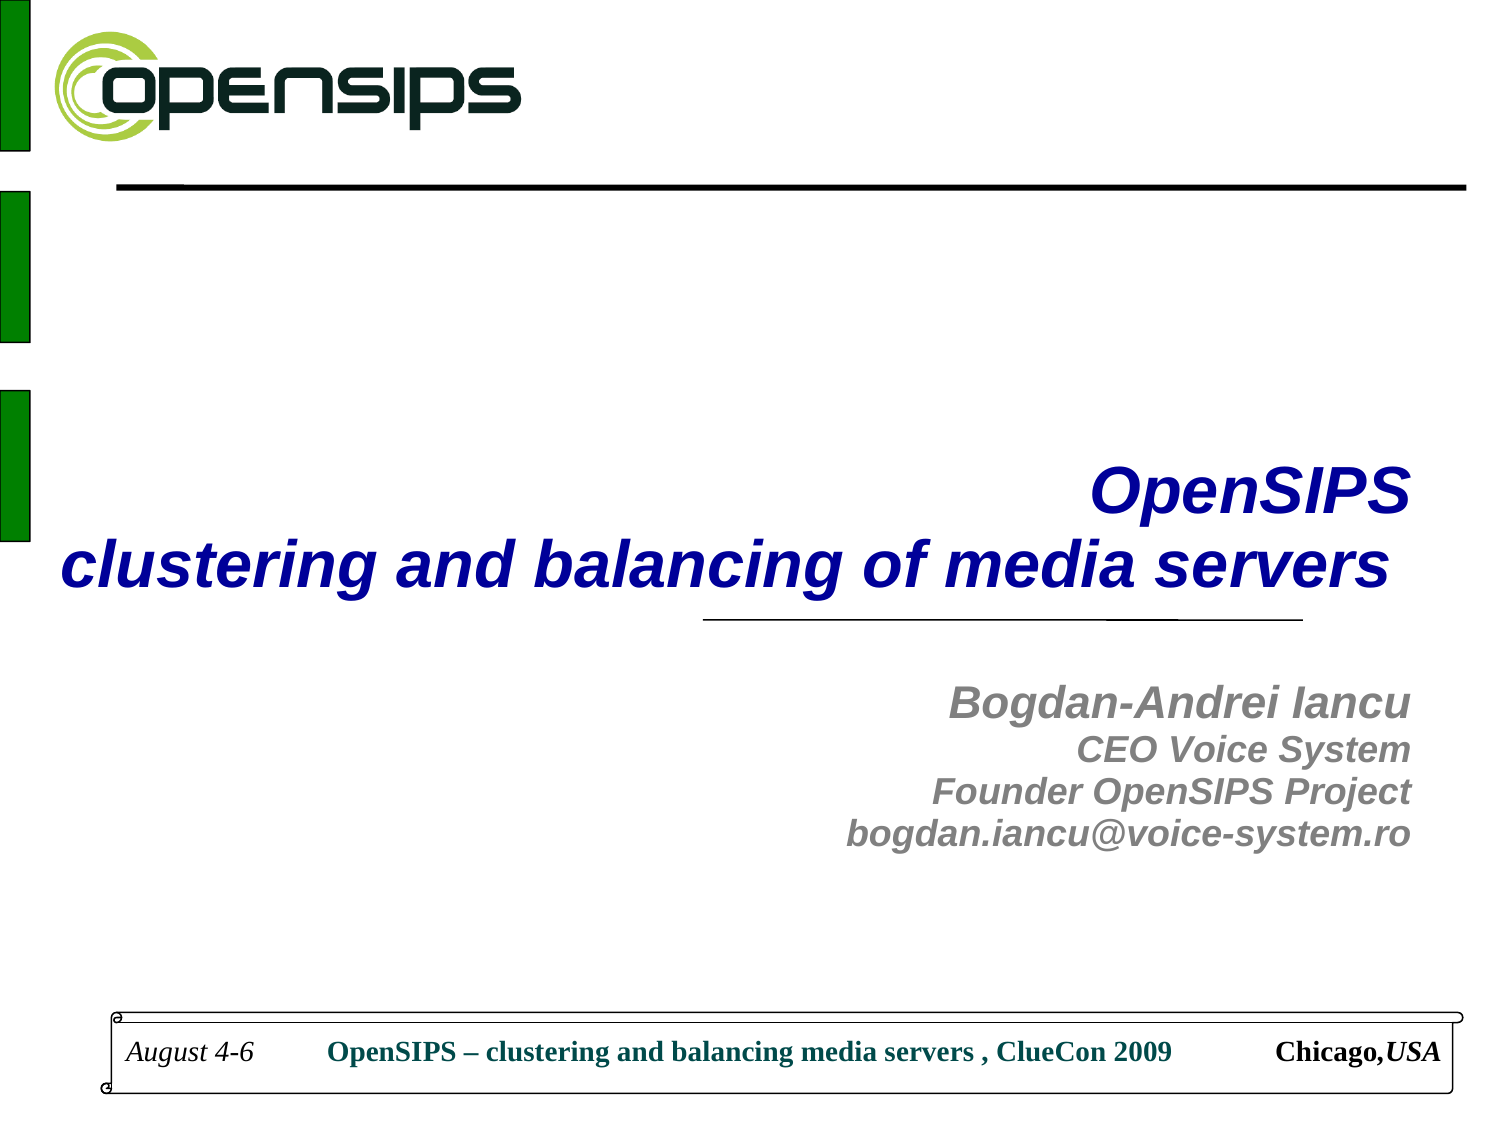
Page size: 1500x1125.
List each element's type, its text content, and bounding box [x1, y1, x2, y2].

picture [51, 27, 532, 148]
title OpenSIPS clustering and balancing of media servers Bogdan-Andrei Iancu CEO Voice System Founder OpenSIPS Project bogdan.iancu@voice-system.ro [45, 313, 1427, 929]
